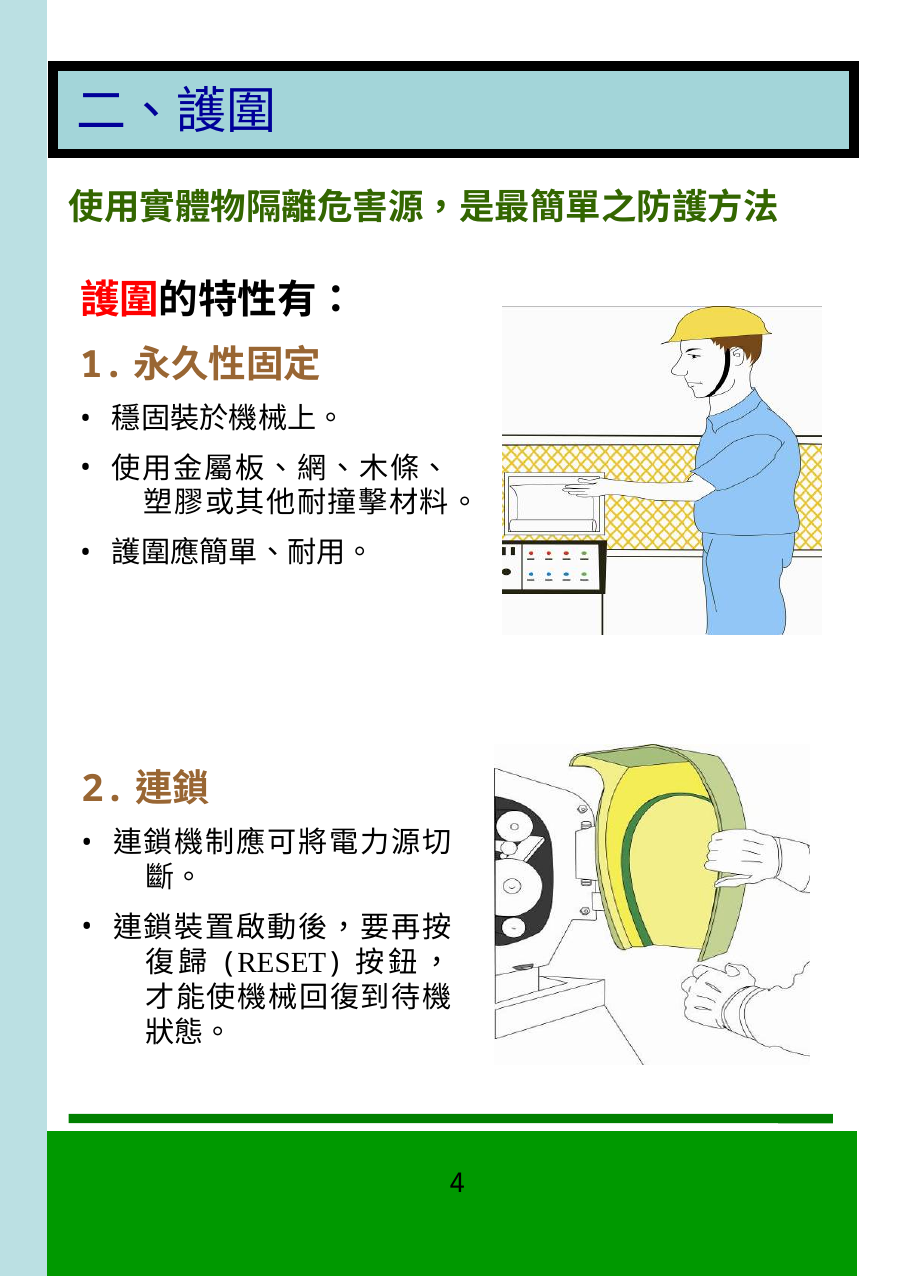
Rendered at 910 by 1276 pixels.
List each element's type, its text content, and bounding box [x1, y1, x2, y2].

text_box 護圍的特性有： 1.永久性固定 穩固裝於機械上。 使用金屬板、網、木條、塑膠或其他耐撞擊材料。 護圍應簡單、耐用。 [63, 265, 467, 574]
text_box [0, 0, 47, 1276]
text_box 2.連鎖 連鎖機制應可將電力源切斷。 連鎖裝置啟動後，要再按復歸(RESET)按鈕，才能使機械回復到待機狀態。 [65, 755, 468, 1020]
text_box 4 [422, 1157, 493, 1207]
picture [494, 744, 810, 1065]
text_box 使用實體物隔離危害源，是最簡單之防護方法 [53, 176, 846, 235]
picture [502, 307, 822, 635]
title 二、護圍 [61, 70, 692, 174]
